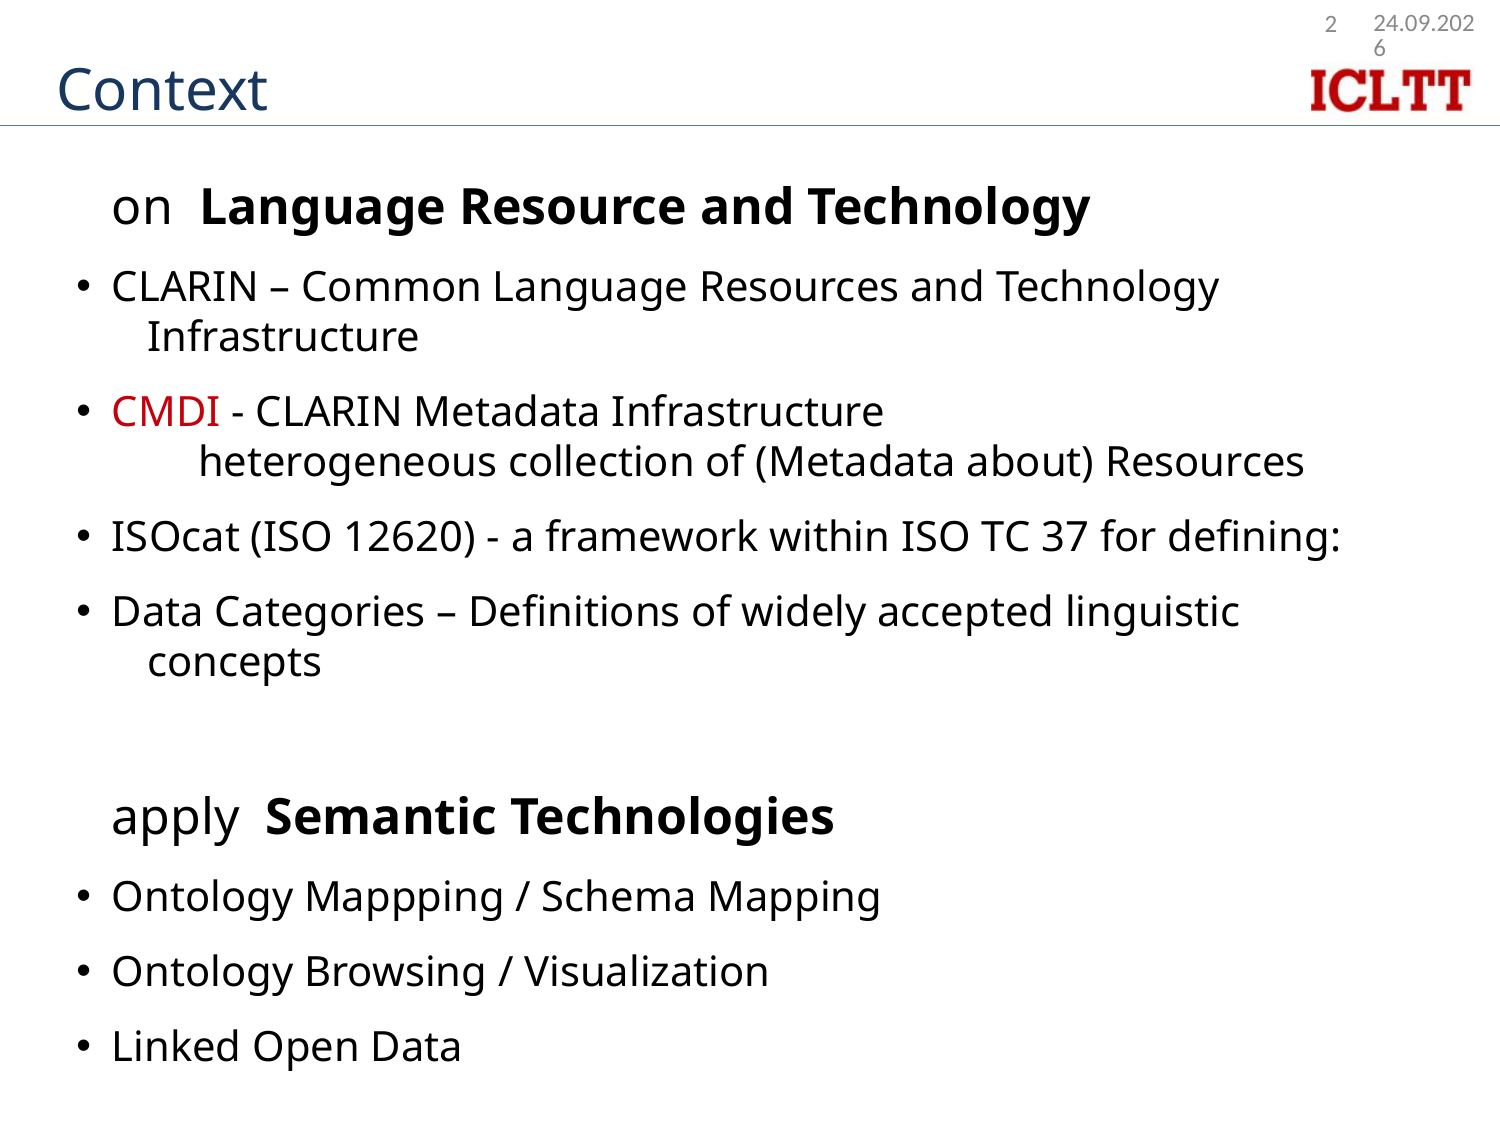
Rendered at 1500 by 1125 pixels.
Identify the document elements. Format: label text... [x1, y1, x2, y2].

picture [1426, 61, 1475, 121]
list on Language Resource and Technology CLARIN – Common Language Resources and Technology Infrastructure CMDI - CLARIN Metadata Infrastructure heterogeneous collection of (Metadata about) Resources ISOcat (ISO 12620) - a framework within ISO TC 37 for defining: Data Categories – Definitions of widely accepted linguistic concepts apply Semantic Technologies Ontology Mappping / Schema Mapping Ontology Browsing / Visualization Linked Open Data [61, 167, 1412, 1125]
title Context [41, 45, 1426, 126]
